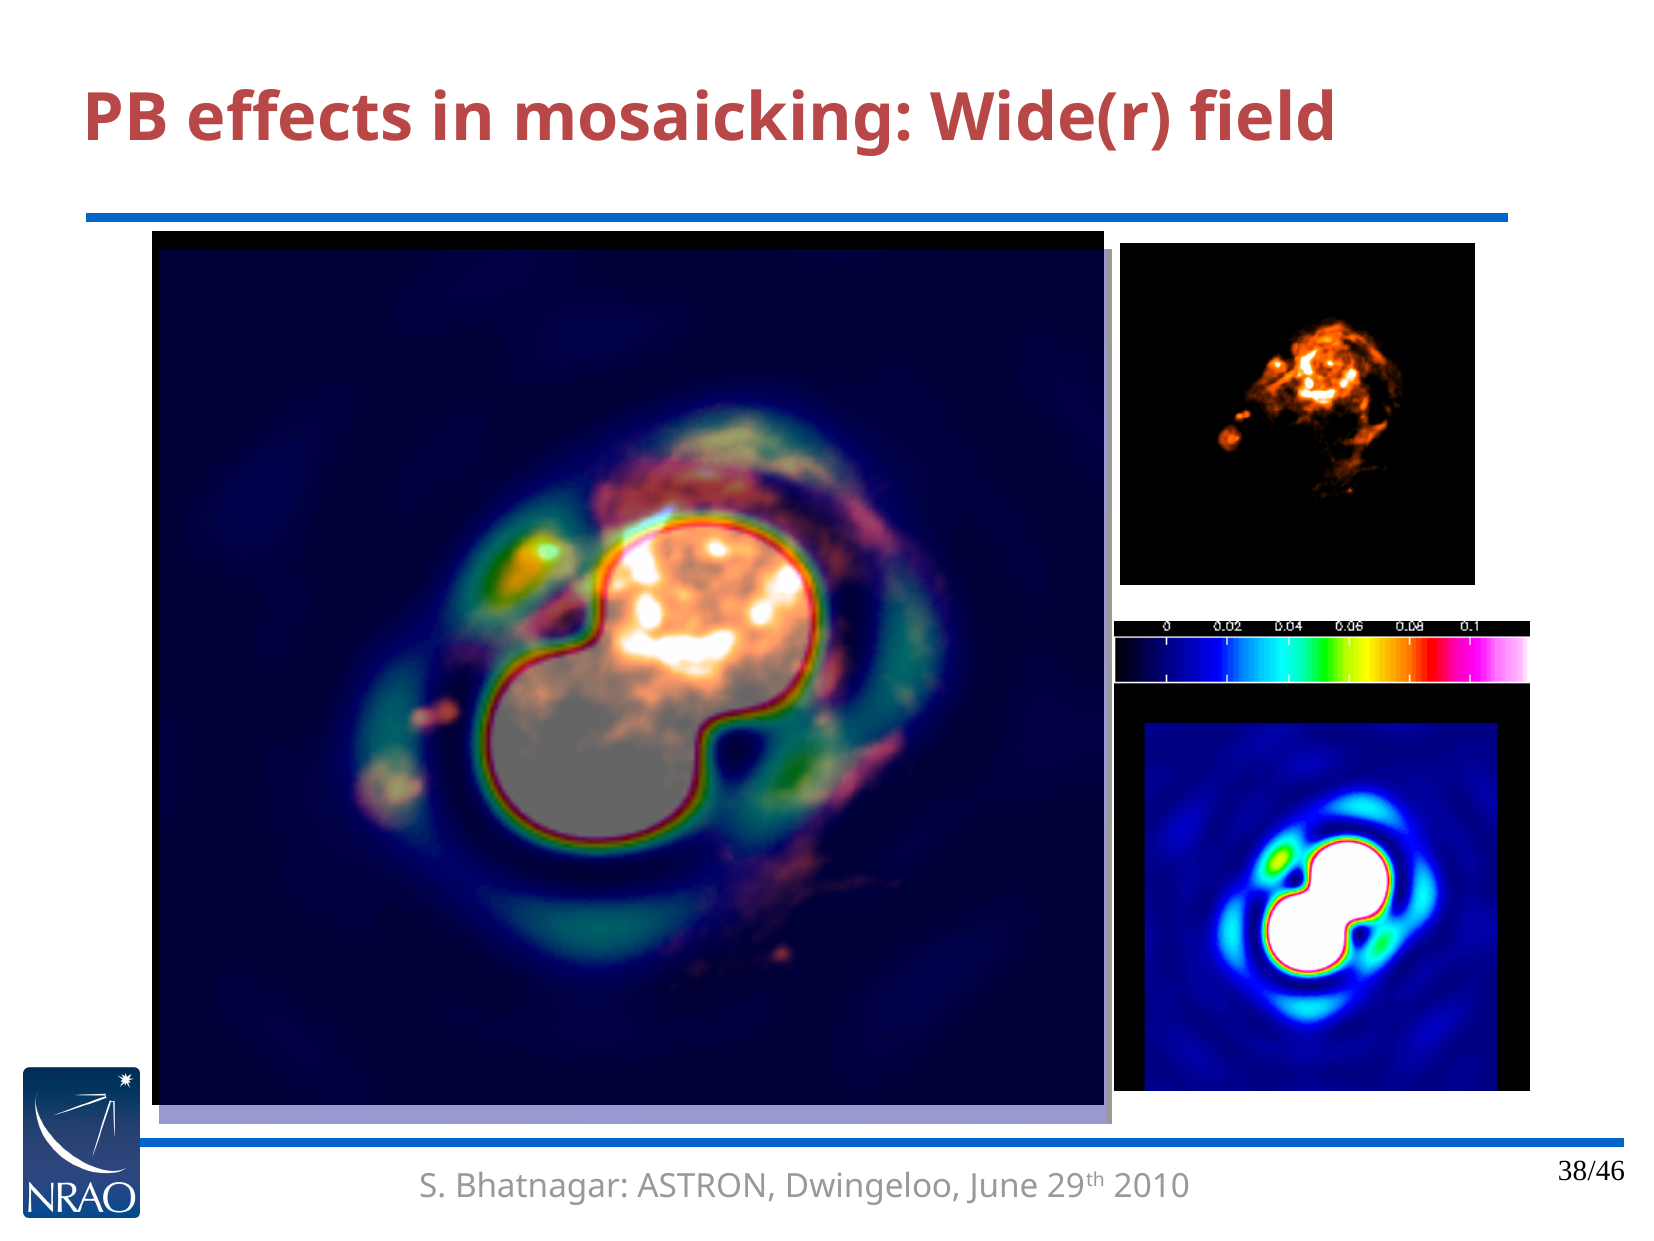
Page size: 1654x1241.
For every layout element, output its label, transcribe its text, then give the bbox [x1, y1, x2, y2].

picture [1114, 621, 1530, 1091]
picture [1120, 243, 1475, 585]
title PB effects in mosaicking: Wide(r) field [82, 49, 1571, 180]
picture [23, 1067, 140, 1218]
picture [152, 231, 1112, 1124]
